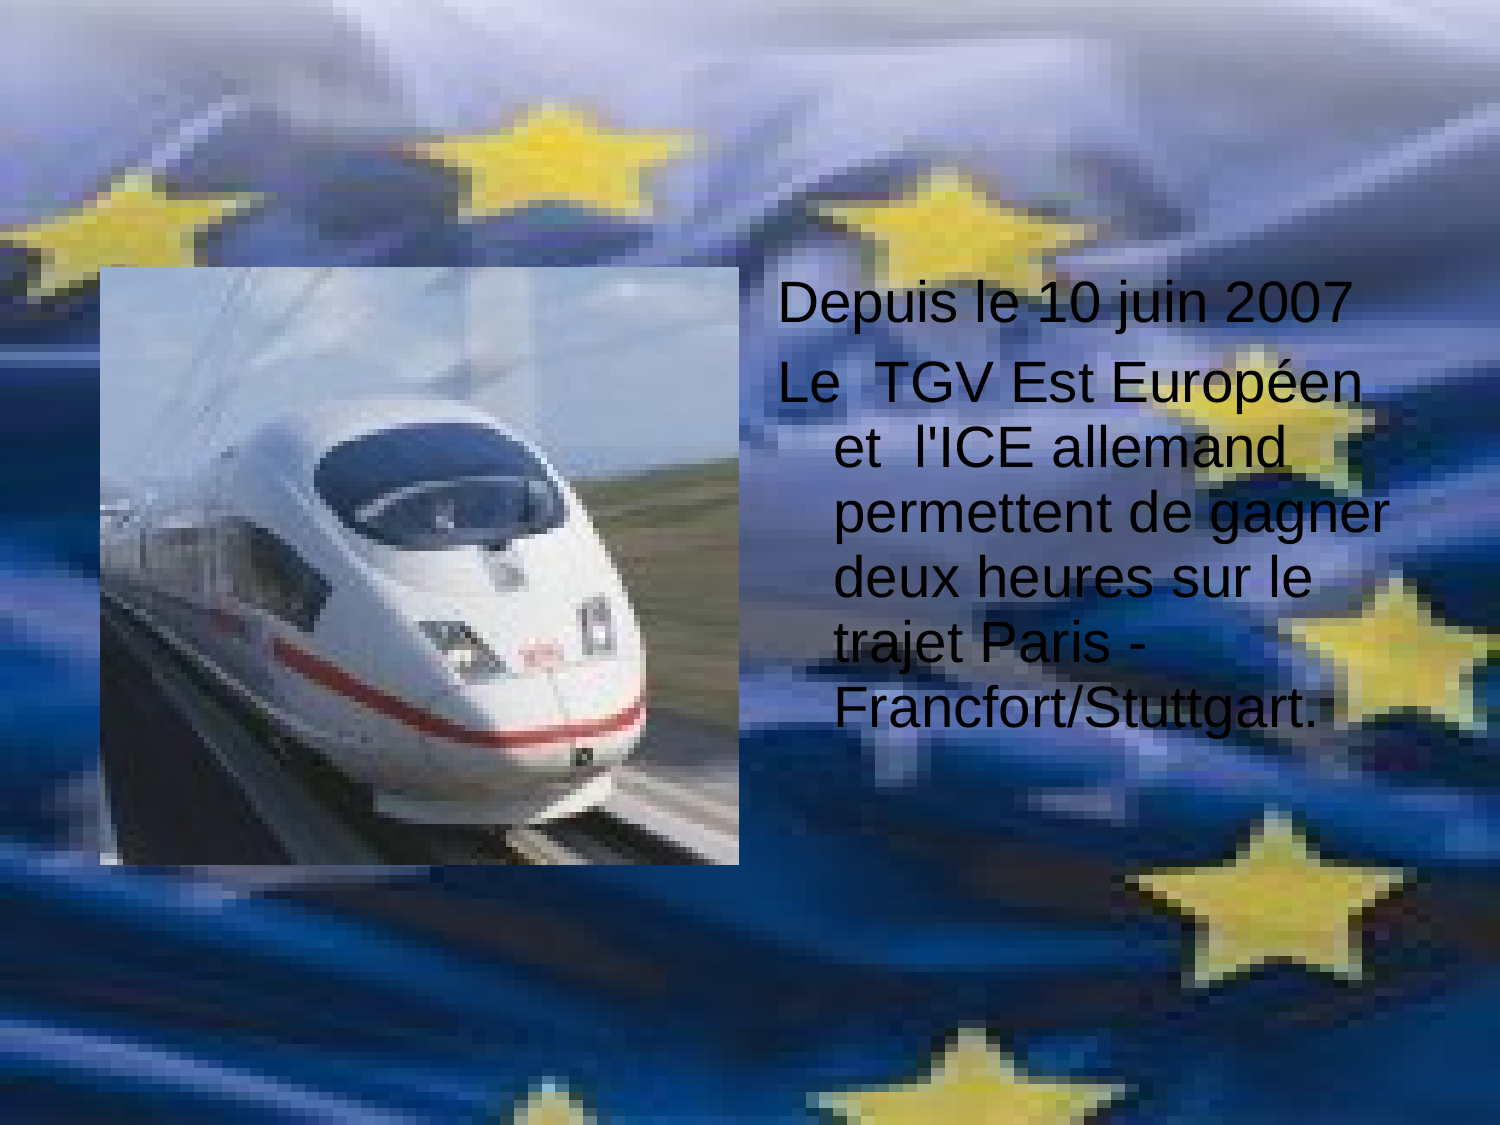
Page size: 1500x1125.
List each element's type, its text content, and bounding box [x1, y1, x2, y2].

picture [0, 0, 1500, 1125]
chart [75, 262, 738, 1006]
list Depuis le 10 juin 2007 Le TGV Est Européen et l'ICE allemand permettent de gagner deux heures sur le trajet Paris - Francfort/Stuttgart. [762, 262, 1426, 1006]
